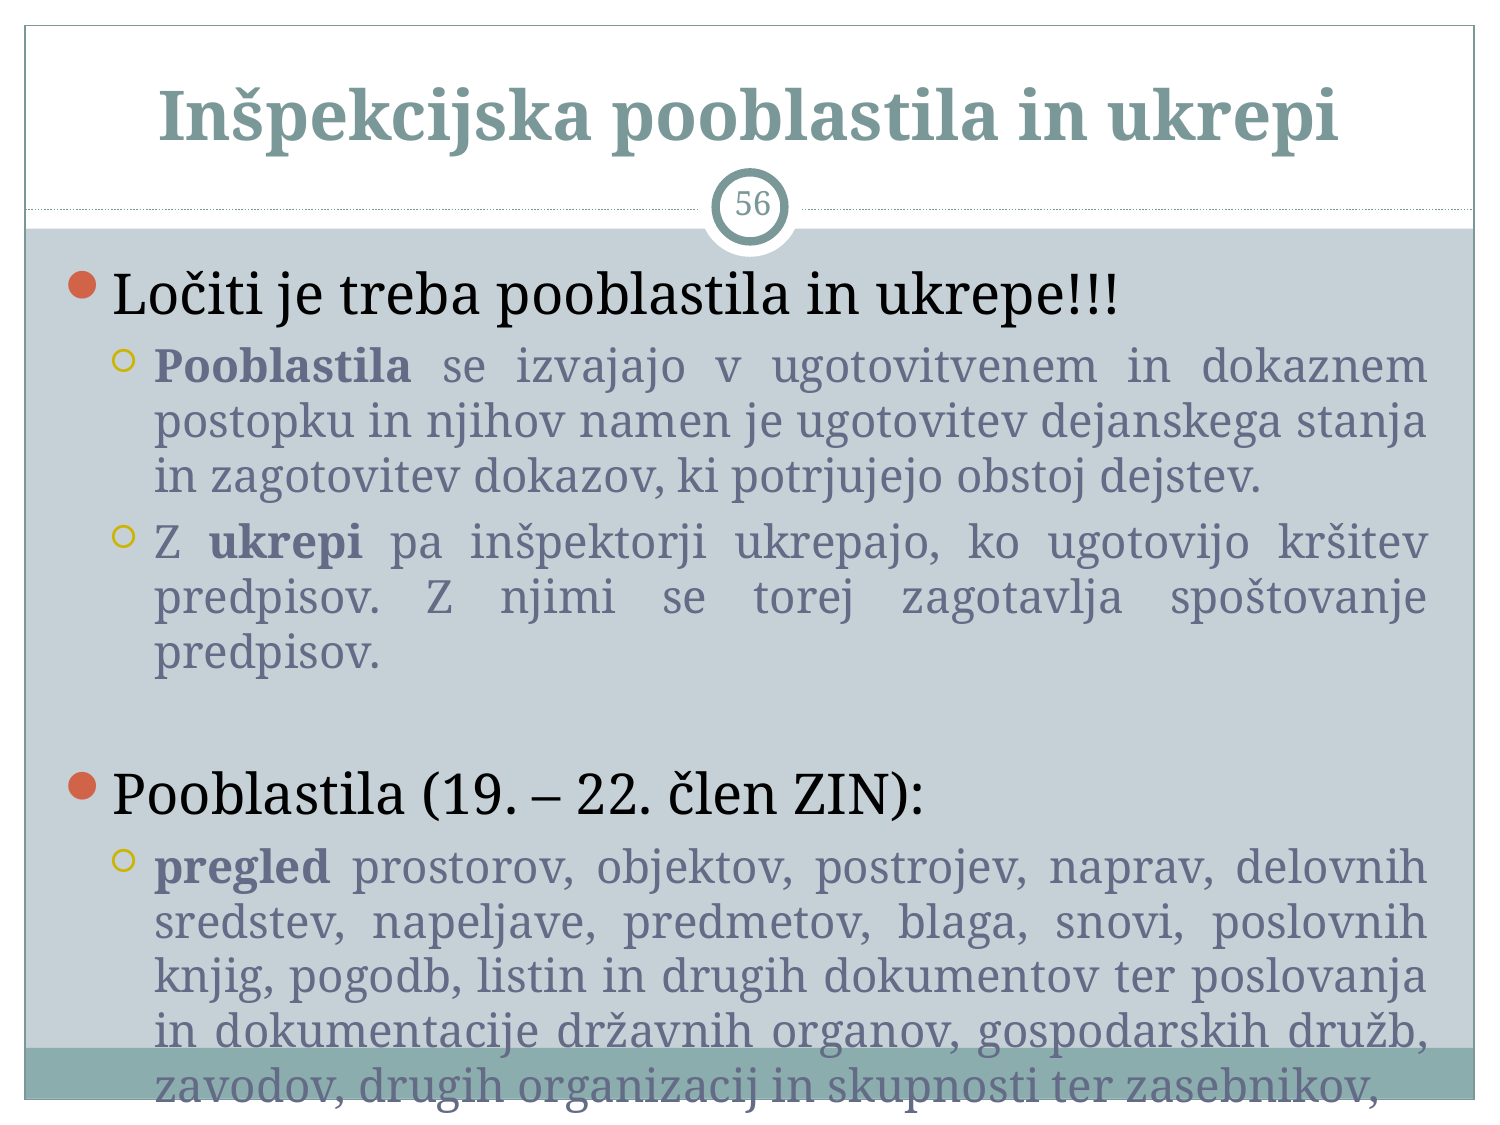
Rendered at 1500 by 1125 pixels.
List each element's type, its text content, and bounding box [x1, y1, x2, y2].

title Inšpekcijska pooblastila in ukrepi [49, 37, 1450, 162]
text_box <number> [715, 168, 791, 241]
list Ločiti je treba pooblastila in ukrepe!!! Pooblastila se izvajajo v ugotovitvenem in dokaznem postopku in njihov namen je ugotovitev dejanskega stanja in zagotovitev dokazov, ki potrjujejo obstoj dejstev. Z ukrepi pa inšpektorji ukrepajo, ko ugotovijo kršitev predpisov. Z njimi se torej zagotavlja spoštovanje predpisov. Pooblastila (19. – 22. člen ZIN): pregled prostorov, objektov, postrojev, naprav, delovnih sredstev, napeljave, predmetov, blaga, snovi, poslovnih knjig, pogodb, listin in drugih dokumentov ter poslovanja in dokumentacije državnih organov, gospodarskih družb, zavodov, drugih organizacij in skupnosti ter zasebnikov, [49, 250, 1445, 1066]
